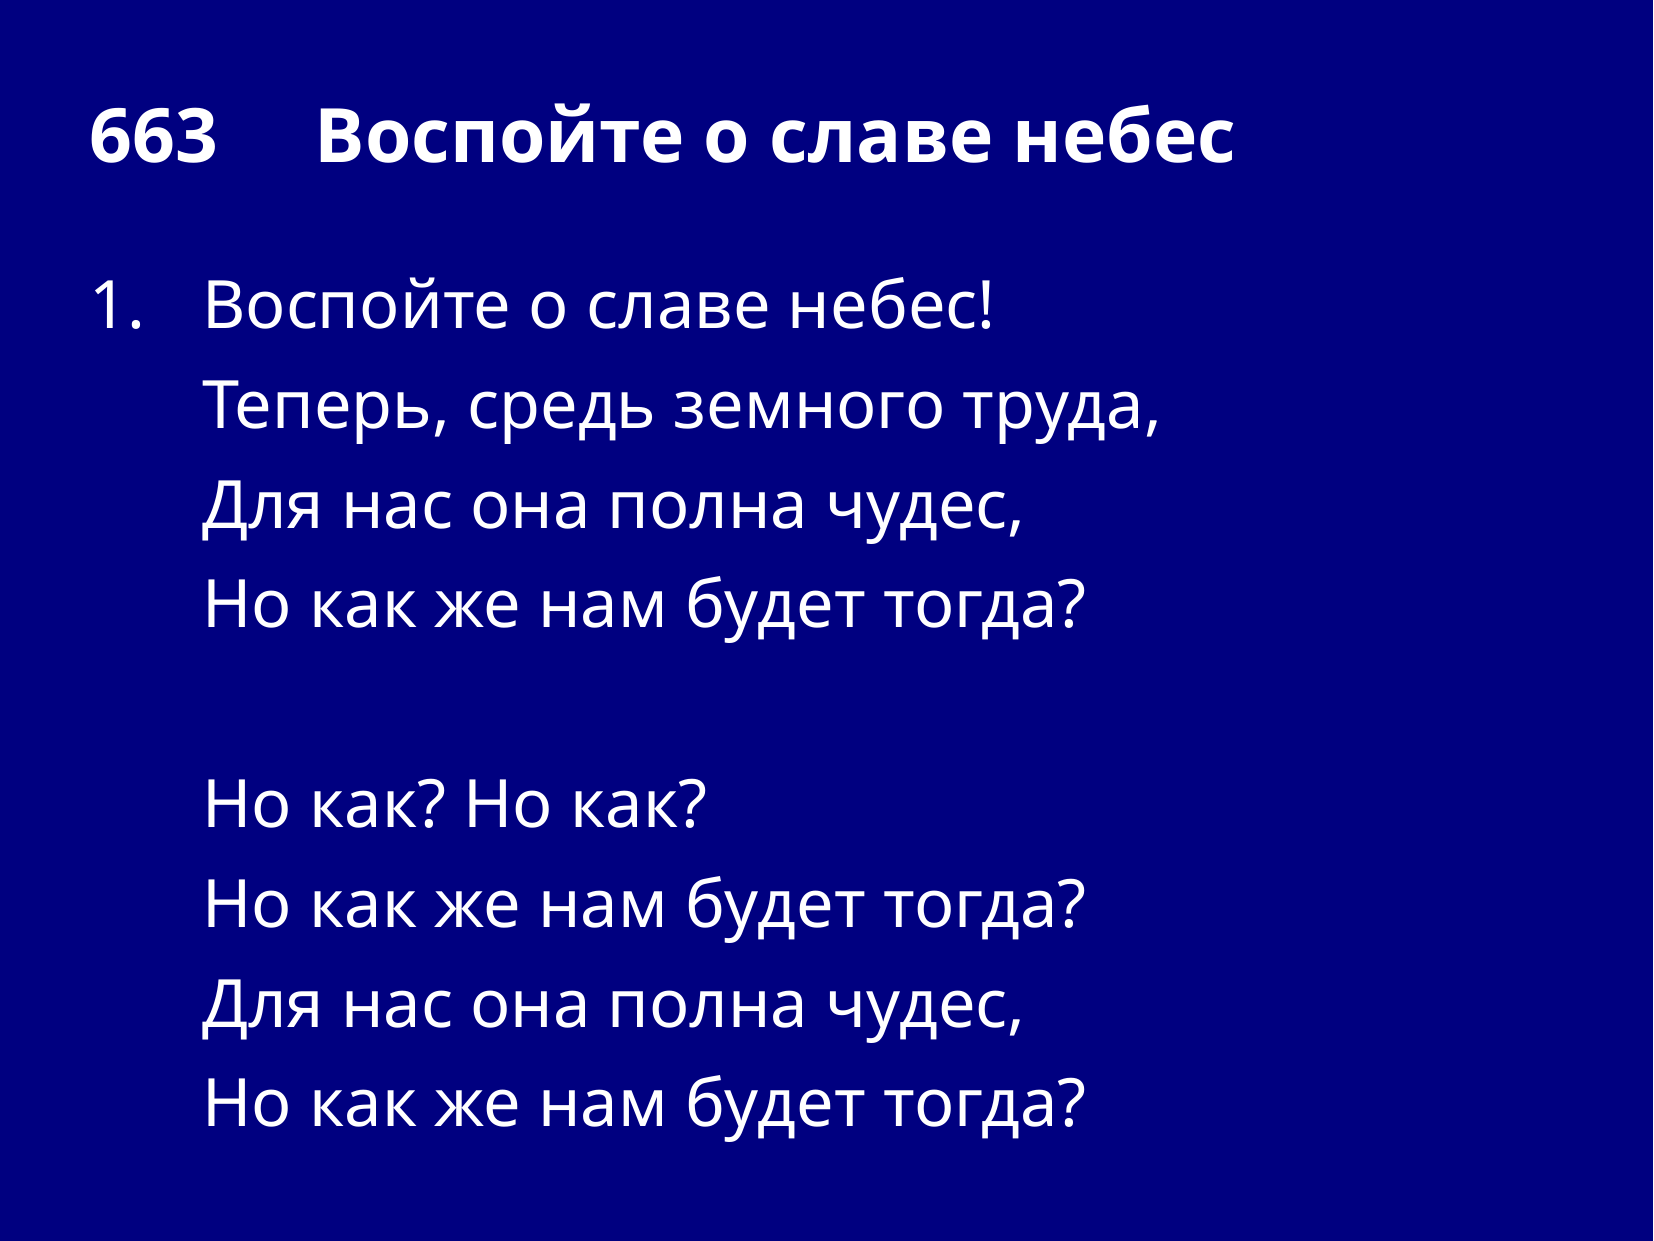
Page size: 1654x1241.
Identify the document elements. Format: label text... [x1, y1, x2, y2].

text_box 663 Воспойте о славе небес [75, 75, 1576, 188]
text_box 1. Воспойте о славе небес! Теперь, средь земного труда, Для нас она полна чудес, Но как же нам будет тогда? Но как? Но как? Но как же нам будет тогда? Для нас она полна чудес, Но как же нам будет тогда? [75, 188, 1576, 1163]
